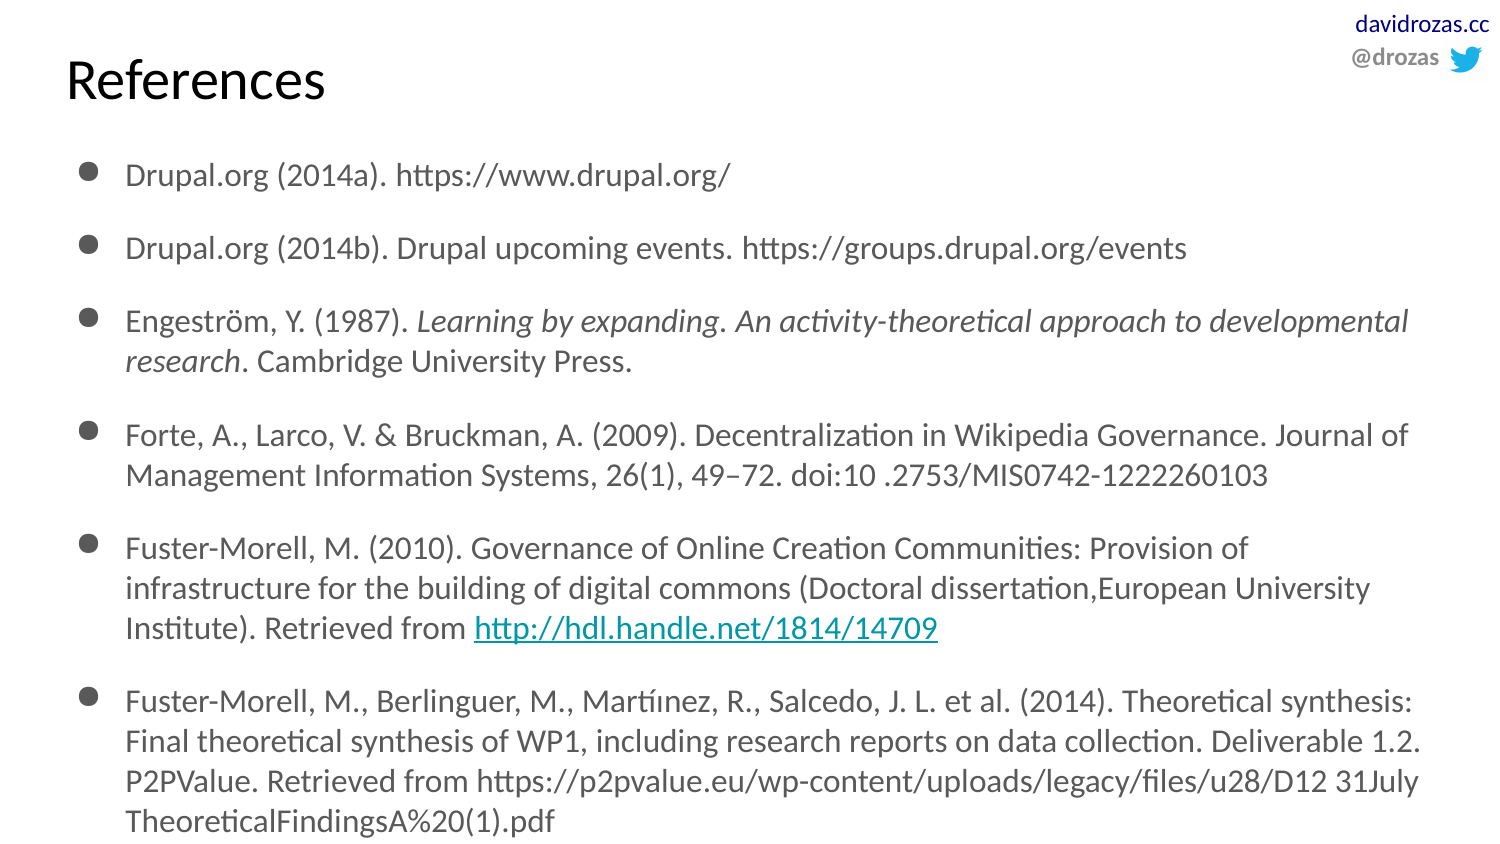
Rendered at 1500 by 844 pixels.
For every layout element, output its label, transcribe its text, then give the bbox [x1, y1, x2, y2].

picture [1449, 46, 1489, 82]
text_box davidrozas.cc [1340, 5, 1500, 46]
title References [51, 25, 1449, 120]
list Drupal.org (2014a). https://www.drupal.org/ Drupal.org (2014b). Drupal upcoming events. https://groups.drupal.org/events Engeström, Y. (1987). Learning by expanding. An activity-theoretical approach to developmental research. Cambridge University Press. Forte, A., Larco, V. & Bruckman, A. (2009). Decentralization in Wikipedia Governance. Journal of Management Information Systems, 26(1), 49–72. doi:10 .2753/MIS0742-1222260103 Fuster-Morell, M. (2010). Governance of Online Creation Communities: Provision of infrastructure for the building of digital commons (Doctoral dissertation,European University Institute). Retrieved from http://hdl.handle.net/1814/14709 Fuster-Morell, M., Berlinguer, M., Martíınez, R., Salcedo, J. L. et al. (2014). Theoretical synthesis: Final theoretical synthesis of WP1, including research reports on data collection. Deliverable 1.2. P2PValue. Retrieved from https://p2pvalue.eu/wp-content/uploads/legacy/files/u28/D12 31July TheoreticalFindingsA%20(1).pdf [35, 64, 1457, 590]
